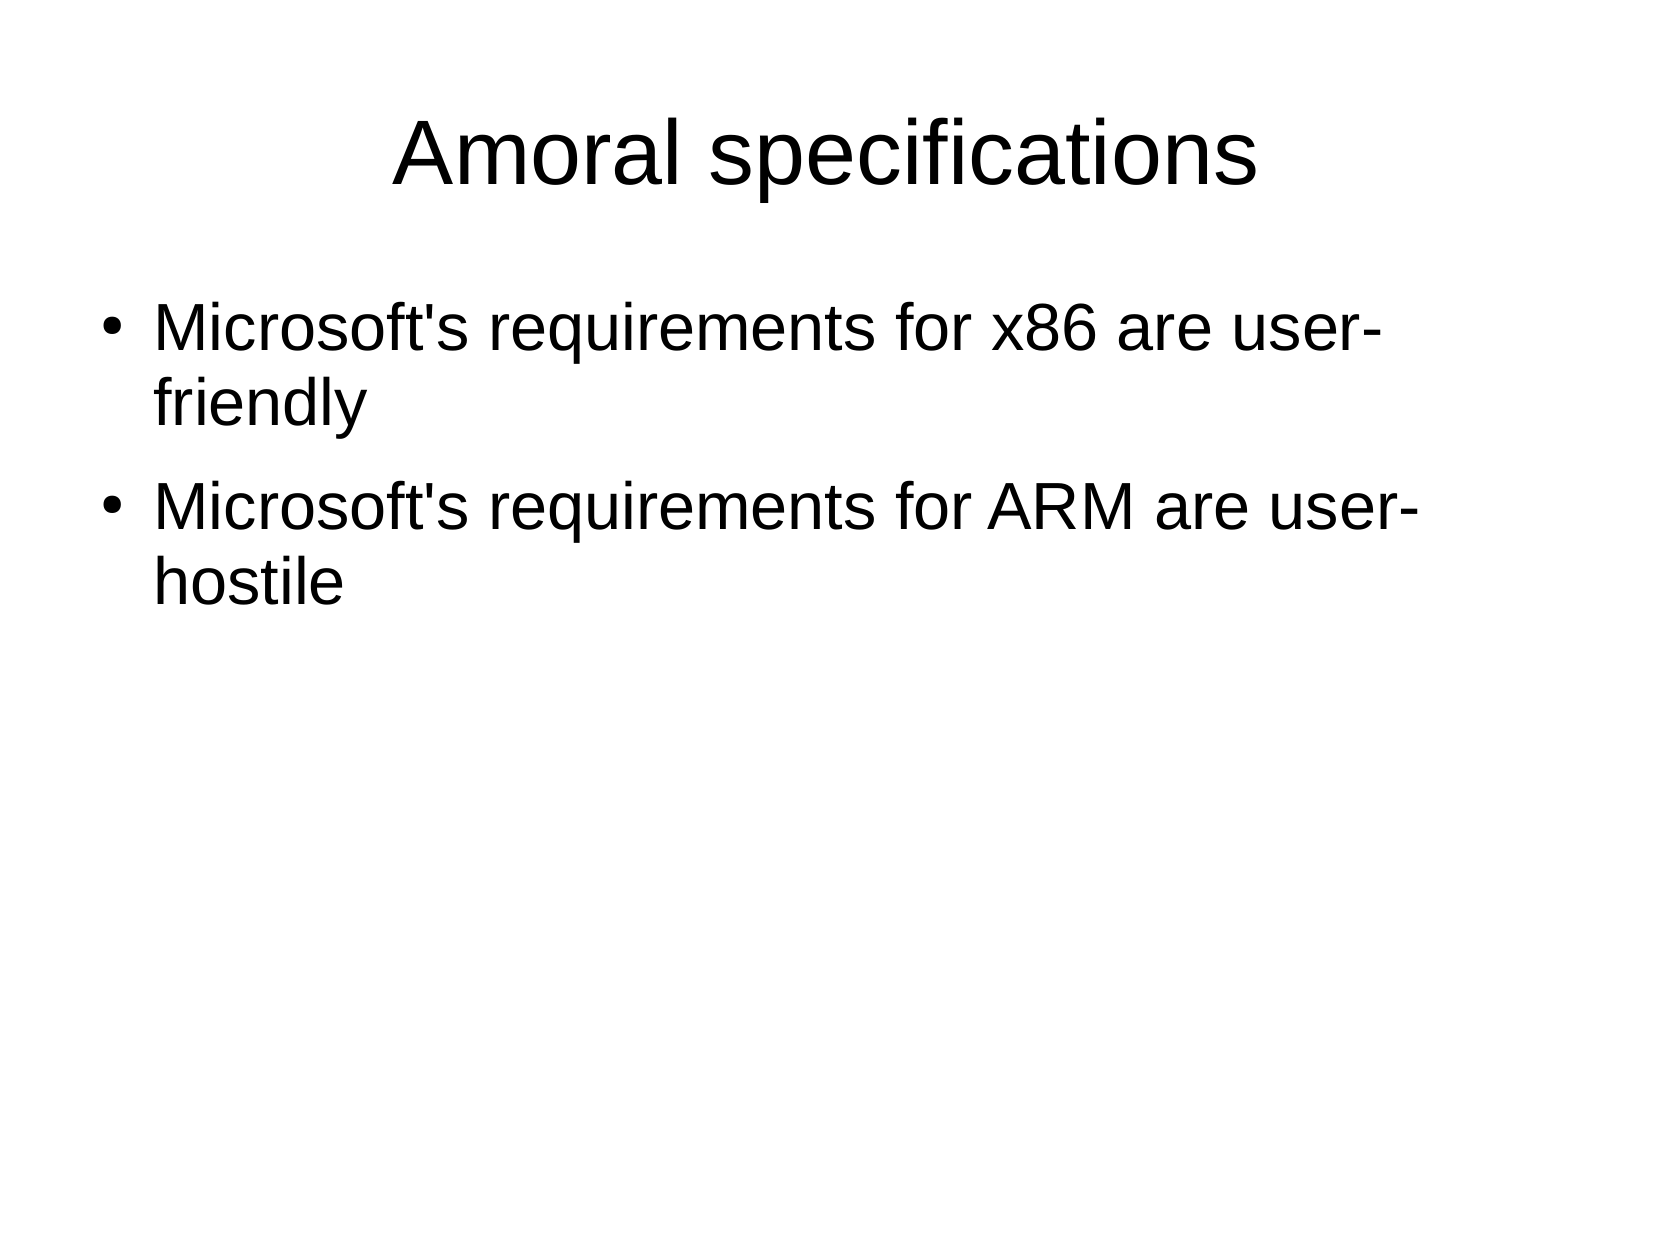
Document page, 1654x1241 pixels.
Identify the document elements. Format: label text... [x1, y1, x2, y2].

title Amoral specifications [82, 49, 1571, 257]
list Microsoft's requirements for x86 are user-friendly Microsoft's requirements for ARM are user-hostile [82, 290, 1538, 1010]
